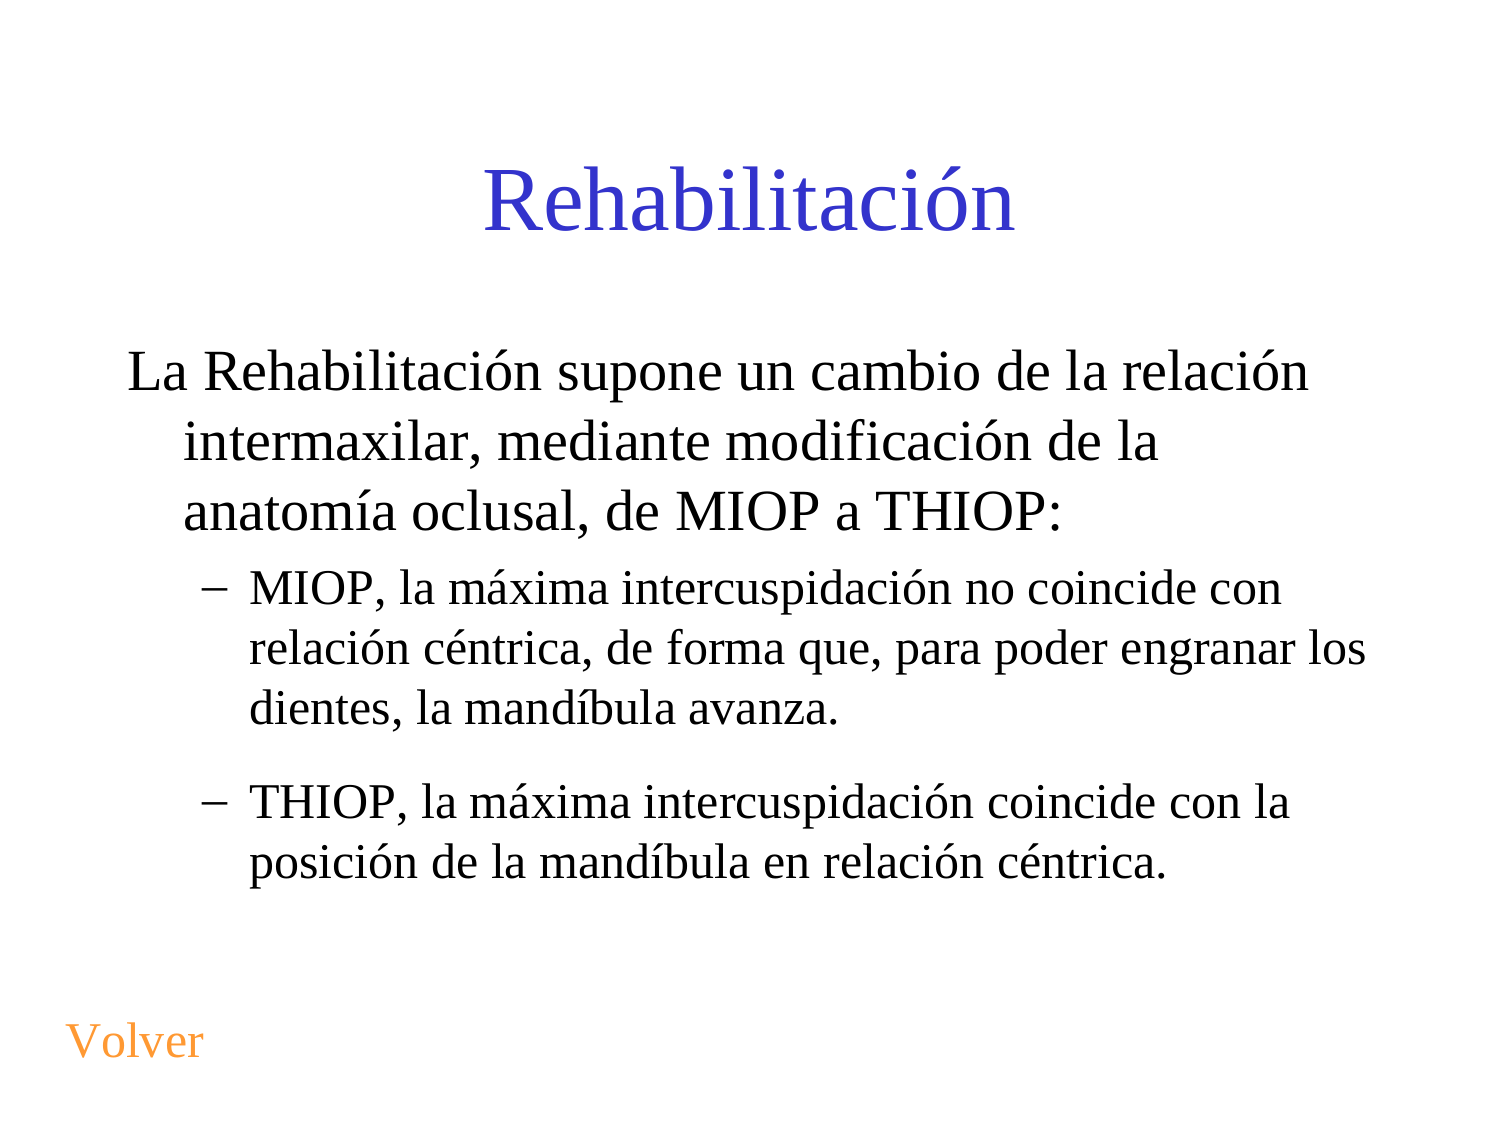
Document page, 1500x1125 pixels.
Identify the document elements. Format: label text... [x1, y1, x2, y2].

text_box Volver [50, 999, 219, 1076]
list La Rehabilitación supone un cambio de la relación intermaxilar, mediante modificación de la anatomía oclusal, de MIOP a THIOP: MIOP, la máxima intercuspidación no coincide con relación céntrica, de forma que, para poder engranar los dientes, la mandíbula avanza. THIOP, la máxima intercuspidación coincide con la posición de la mandíbula en relación céntrica. [112, 324, 1388, 1000]
title Rehabilitación [112, 99, 1388, 288]
